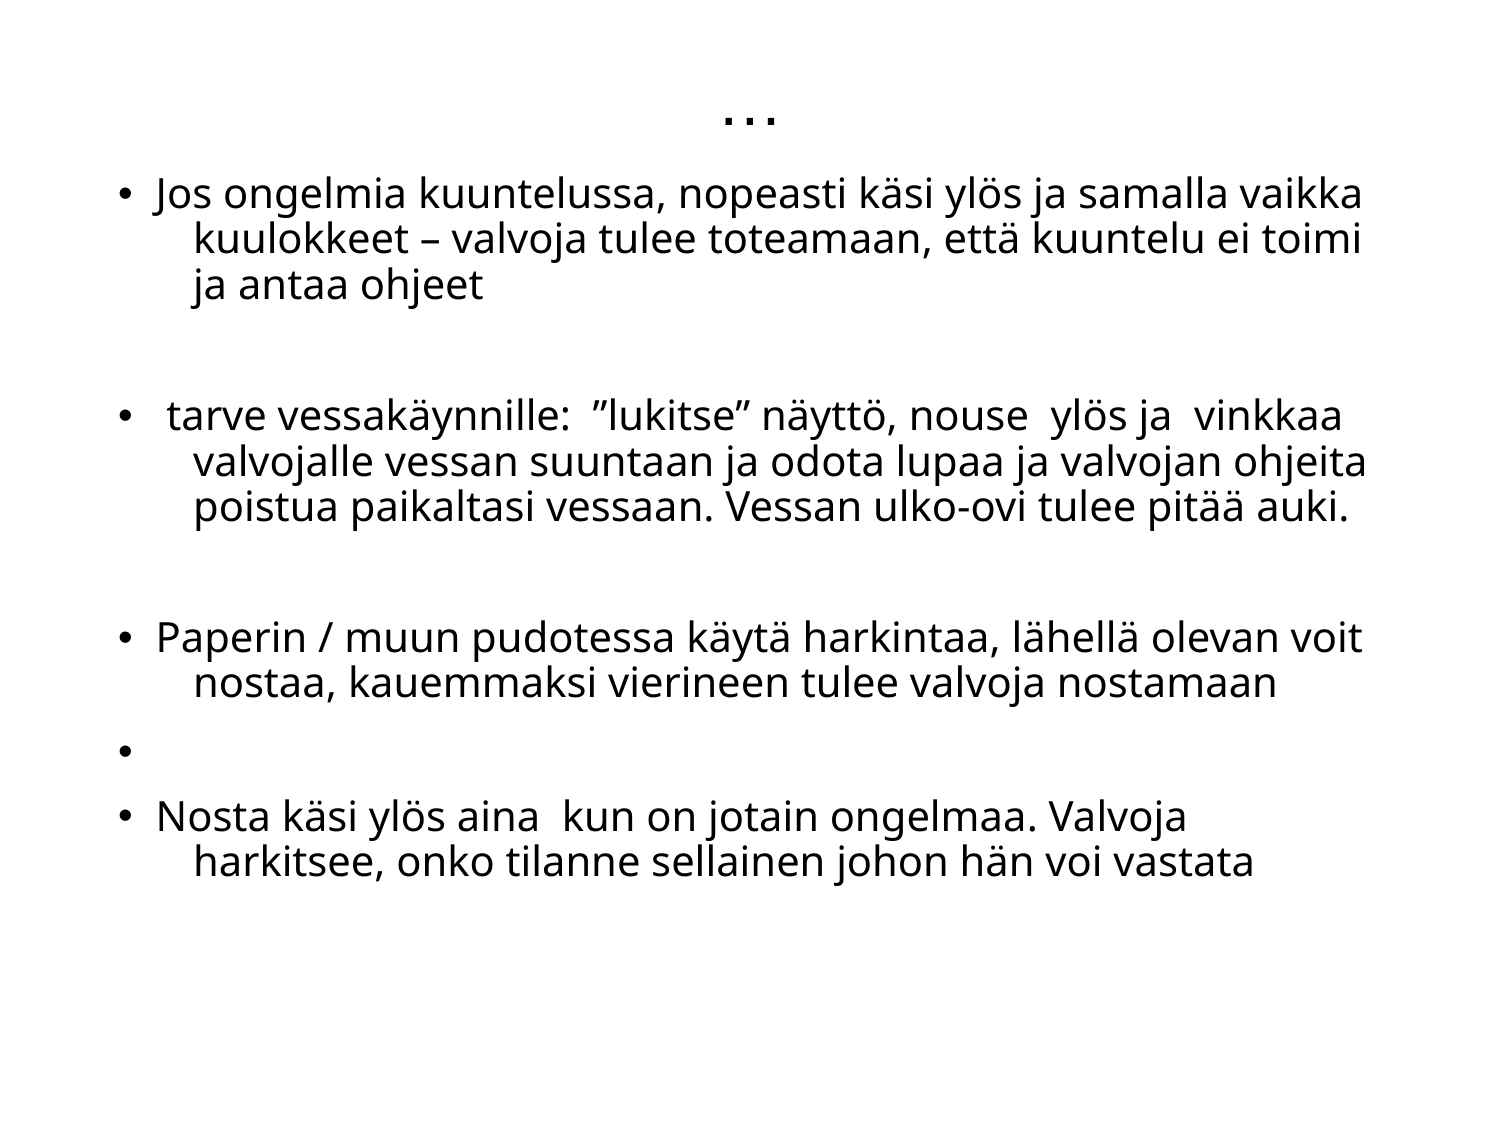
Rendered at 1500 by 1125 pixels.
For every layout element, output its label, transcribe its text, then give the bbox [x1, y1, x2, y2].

title … [103, 59, 1397, 126]
list Jos ongelmia kuuntelussa, nopeasti käsi ylös ja samalla vaikka kuulokkeet – valvoja tulee toteamaan, että kuuntelu ei toimi ja antaa ohjeet tarve vessakäynnille: ”lukitse” näyttö, nouse ylös ja vinkkaa valvojalle vessan suuntaan ja odota lupaa ja valvojan ohjeita poistua paikaltasi vessaan. Vessan ulko-ovi tulee pitää auki. Paperin / muun pudotessa käytä harkintaa, lähellä olevan voit nostaa, kauemmaksi vierineen tulee valvoja nostamaan Nosta käsi ylös aina kun on jotain ongelmaa. Valvoja harkitsee, onko tilanne sellainen johon hän voi vastata [103, 165, 1397, 1014]
